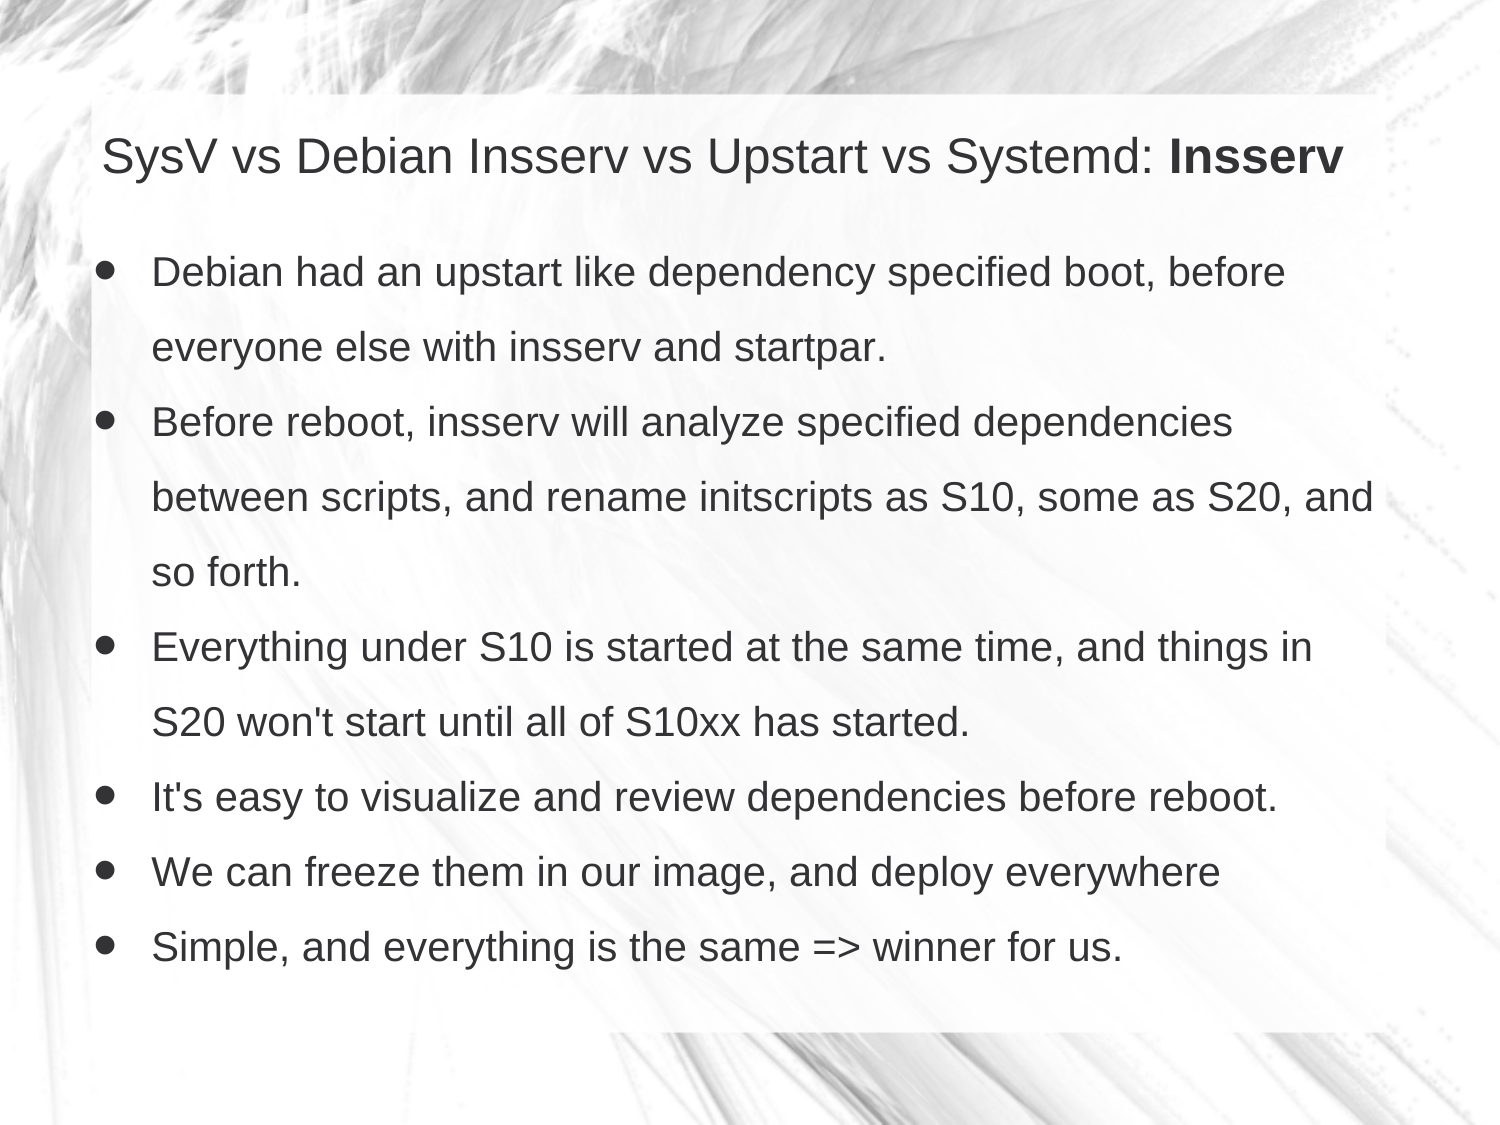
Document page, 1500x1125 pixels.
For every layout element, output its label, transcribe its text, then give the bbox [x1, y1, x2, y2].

title SysV vs Debian Insserv vs Upstart vs Systemd: Insserv [61, 108, 1412, 204]
picture [0, 0, 1500, 1125]
list Debian had an upstart like dependency specified boot, before everyone else with insserv and startpar. Before reboot, insserv will analyze specified dependencies between scripts, and rename initscripts as S10, some as S20, and so forth. Everything under S10 is started at the same time, and things in S20 won't start until all of S10xx has started. It's easy to visualize and review dependencies before reboot. We can freeze them in our image, and deploy everywhere Simple, and everything is the same => winner for us. [61, 204, 1412, 1033]
